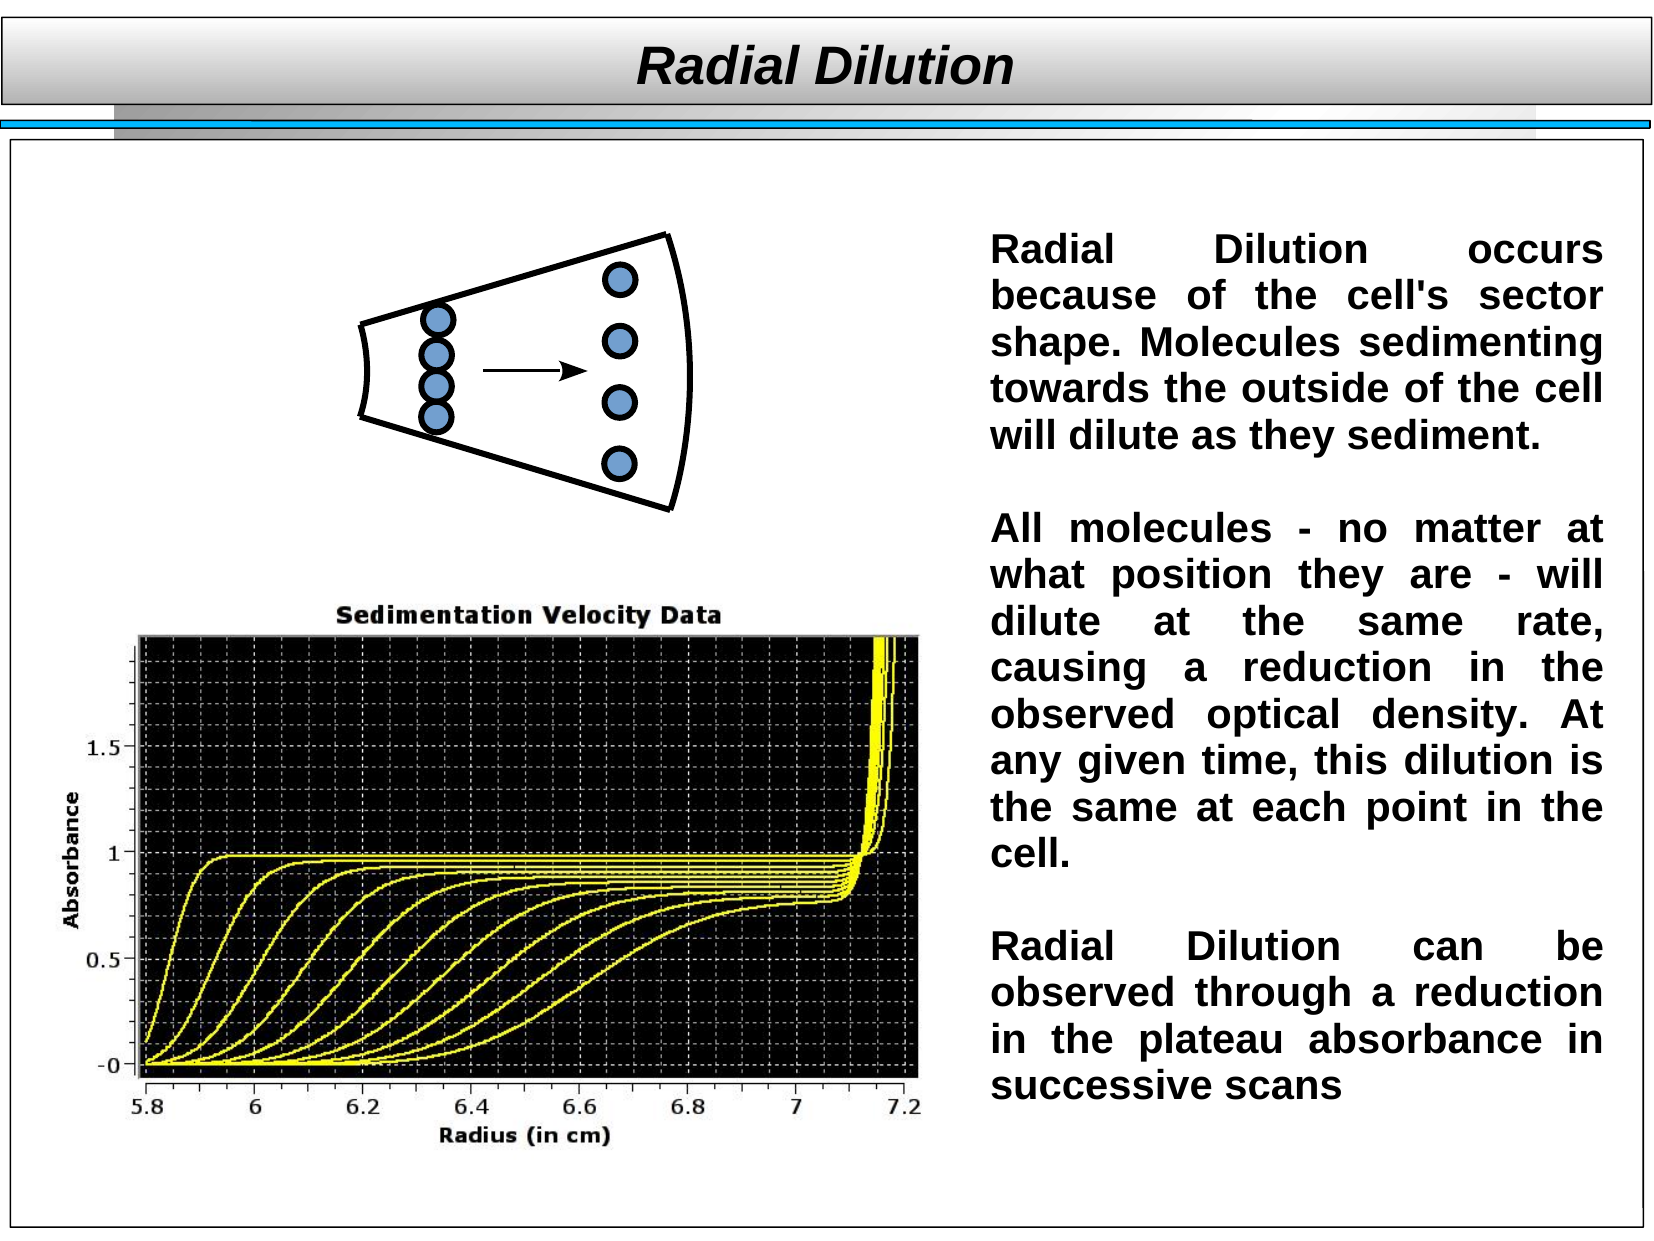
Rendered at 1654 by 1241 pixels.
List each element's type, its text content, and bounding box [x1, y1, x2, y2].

text_box Radial Dilution [1, 17, 1652, 105]
text_box [10, 139, 1644, 1228]
picture [36, 584, 937, 1160]
text_box Radial Dilution occurs because of the cell's sector shape. Molecules sedimenting towards the outside of the cell will dilute as they sediment. All molecules - no matter at what position they are - will dilute at the same rate, causing a reduction in the observed optical density. At any given time, this dilution is the same at each point in the cell. Radial Dilution can be observed through a reduction in the plateau absorbance in successive scans [990, 225, 1606, 1109]
text_box [0, 120, 1651, 129]
